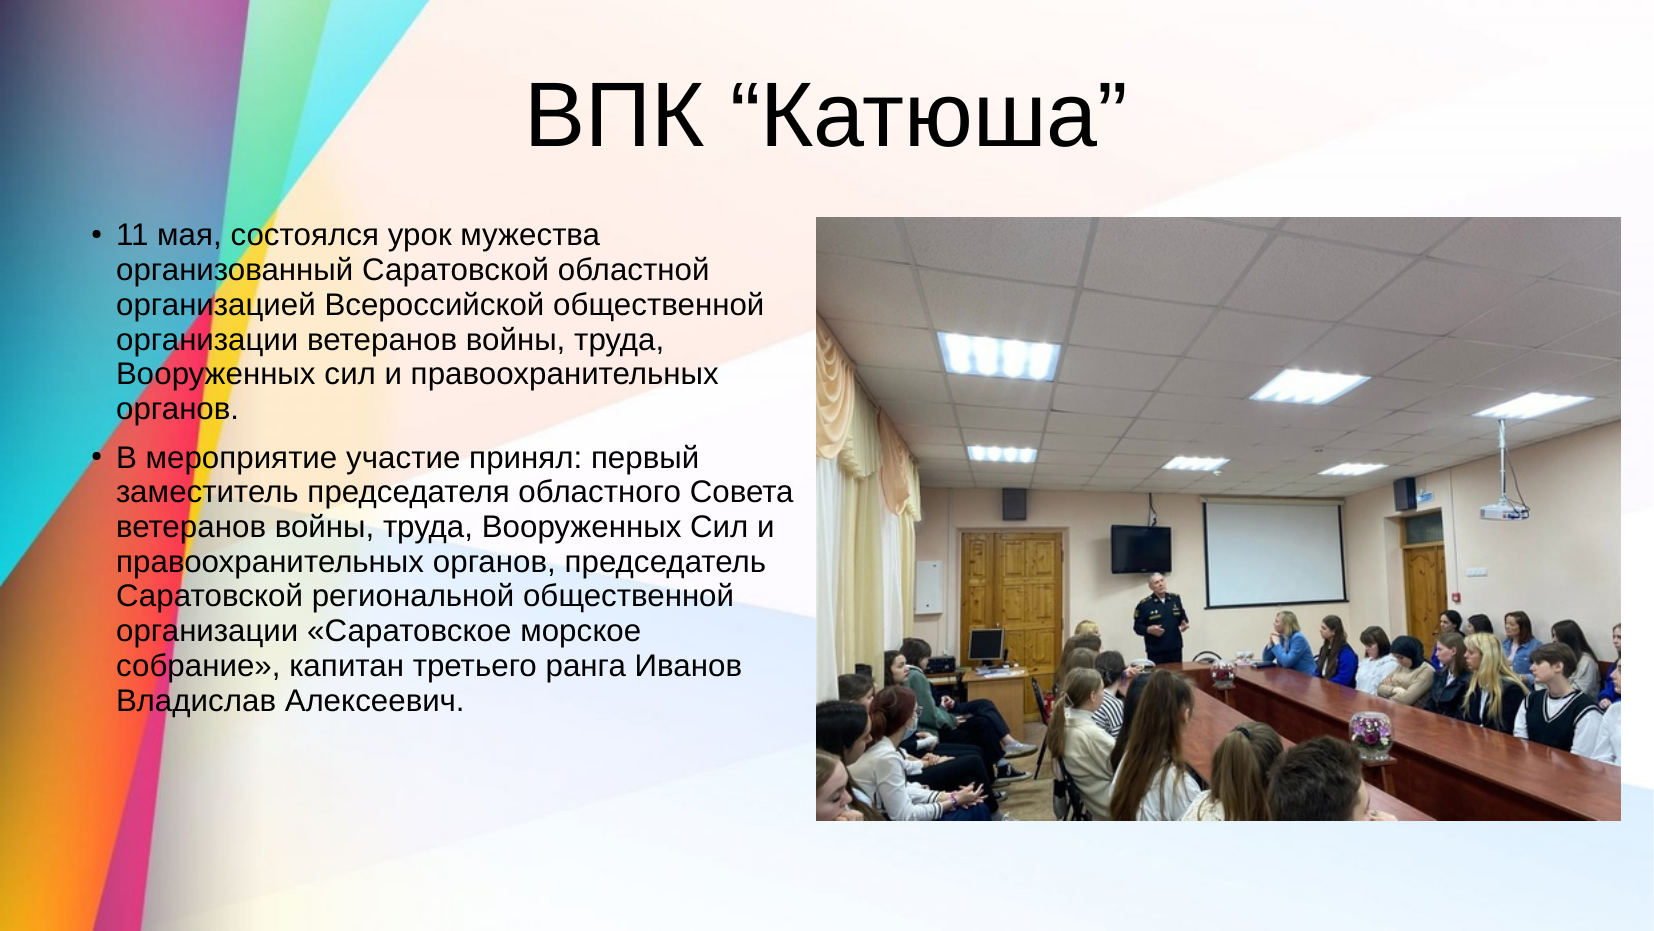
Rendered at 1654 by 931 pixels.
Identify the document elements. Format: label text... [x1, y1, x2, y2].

list 11 мая, состоялся урок мужества организованный Саратовской областной организацией Всероссийской общественной организации ветеранов войны, труда, Вооруженных сил и правоохранительных органов. В мероприятие участие принял: первый заместитель председателя областного Совета ветеранов войны, труда, Вооруженных Сил и правоохранительных органов, председатель Саратовской региональной общественной организации «Саратовское морское собрание», капитан третьего ранга Иванов Владислав Алексеевич. [82, 217, 809, 758]
picture [0, 0, 1654, 931]
title ВПК “Катюша” [82, 37, 1571, 193]
